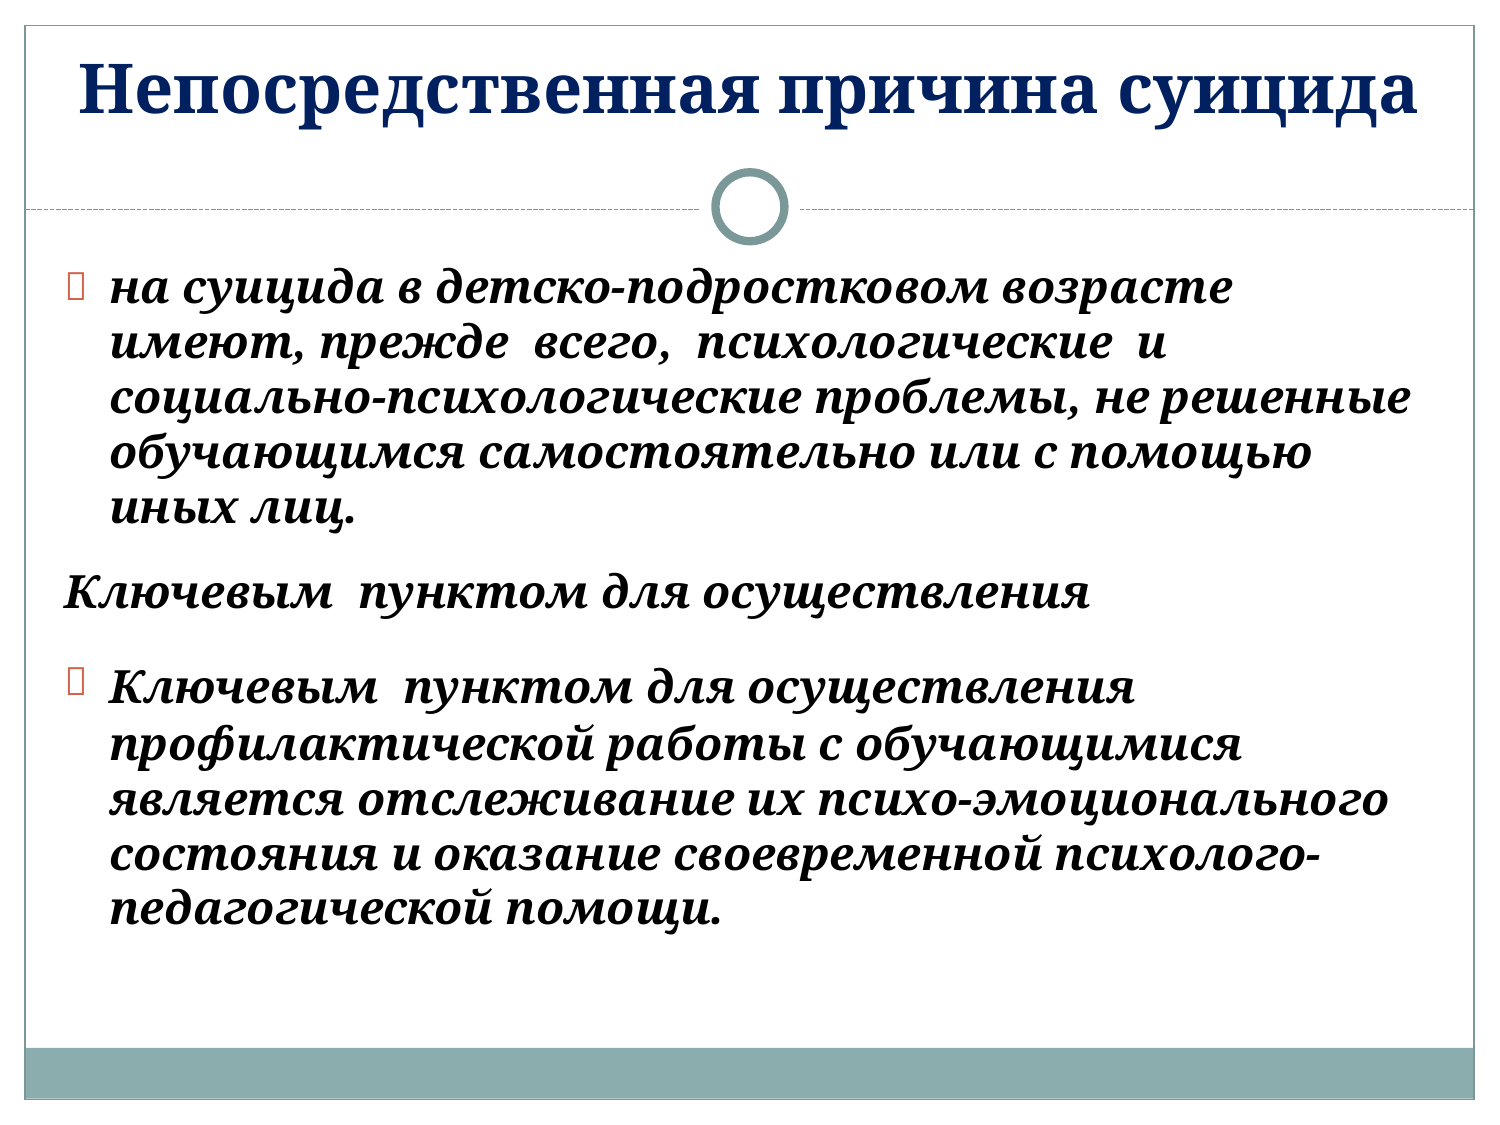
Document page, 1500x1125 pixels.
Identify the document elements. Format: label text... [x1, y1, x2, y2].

list на суицида в детско-подростковом возрасте имеют, прежде всего, психологические и социально-психологические проблемы, не решенные обучающимся самостоятельно или с помощью иных лиц. Ключевым пунктом для осуществления Ключевым пунктом для осуществления профилактической работы с обучающимися является отслеживание их психо-эмоционального состояния и оказание своевременной психолого-педагогической помощи. [49, 250, 1445, 1055]
title Непосредственная причина суицида [49, 37, 1450, 162]
